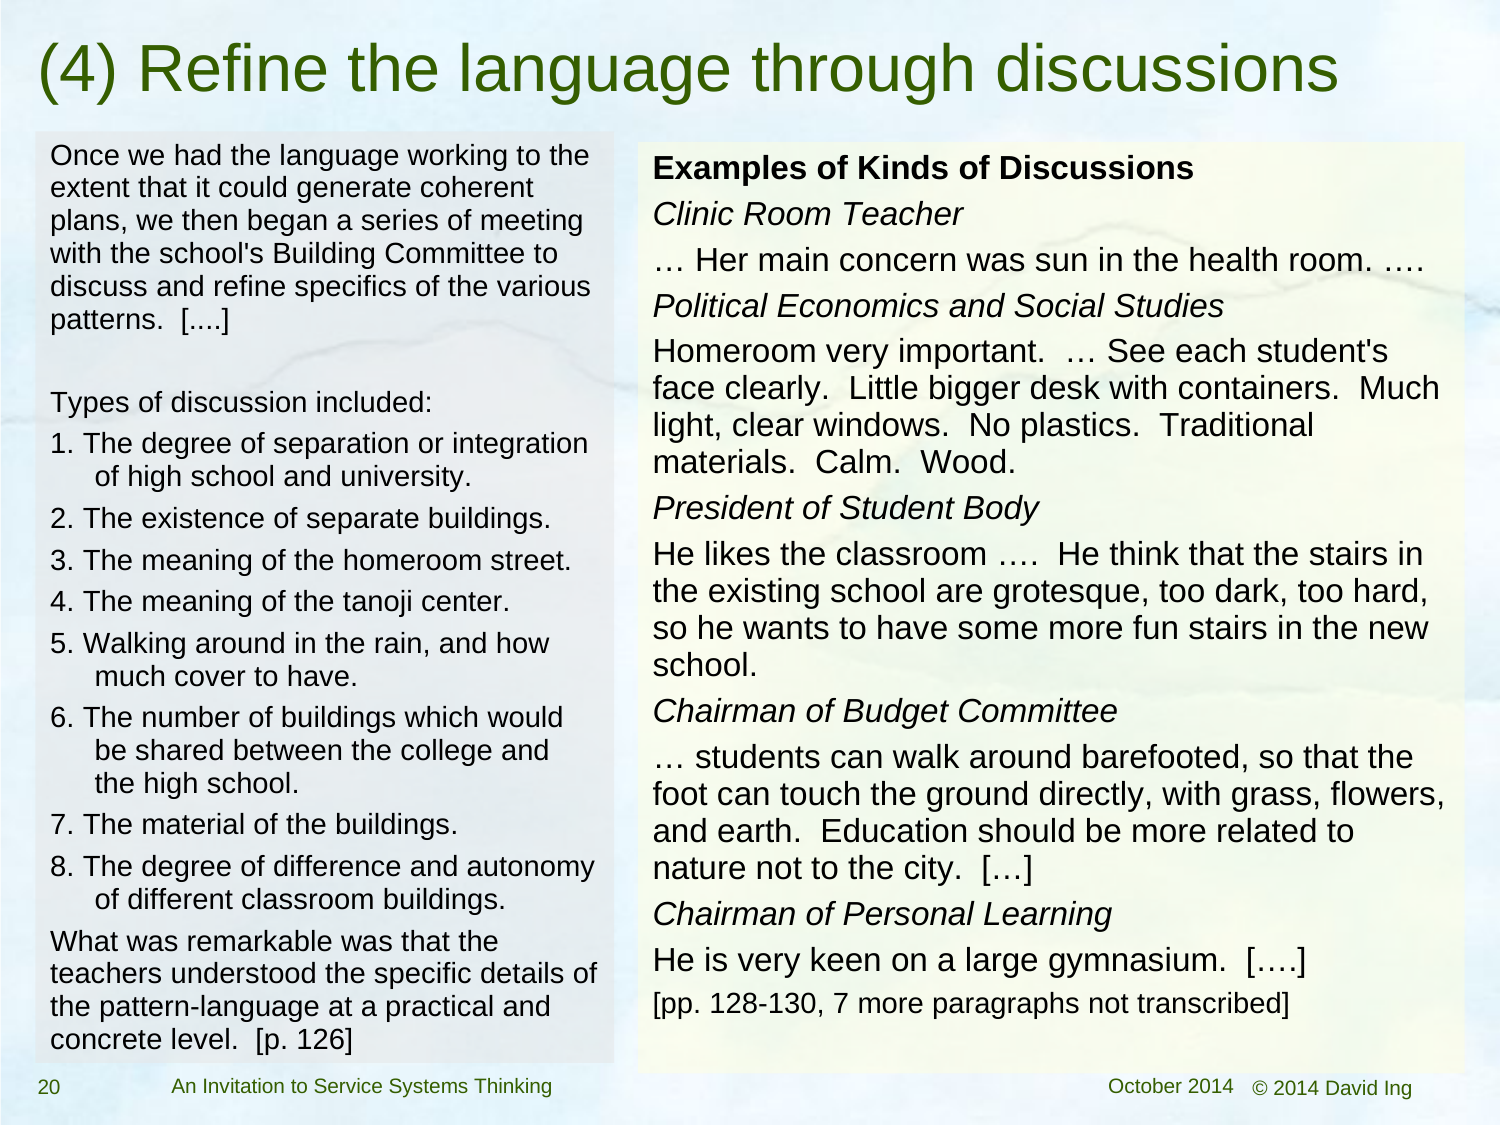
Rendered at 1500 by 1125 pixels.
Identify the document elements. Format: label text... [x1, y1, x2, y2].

text_box Once we had the language working to the extent that it could generate coherent plans, we then began a series of meeting with the school's Building Committee to discuss and refine specifics of the various patterns. [....] Types of discussion included: The degree of separation or integration of high school and university. The existence of separate buildings. The meaning of the homeroom street. The meaning of the tanoji center. Walking around in the rain, and how much cover to have. The number of buildings which would be shared between the college and the high school. The material of the buildings. The degree of difference and autonomy of different classroom buildings. What was remarkable was that the teachers understood the specific details of the pattern-language at a practical and concrete level. [p. 126] [35, 131, 615, 1063]
title (4) Refine the language through discussions [37, 37, 1463, 236]
picture [0, 0, 1500, 1125]
text_box Examples of Kinds of Discussions Clinic Room Teacher … Her main concern was sun in the health room. …. Political Economics and Social Studies Homeroom very important. … See each student's face clearly. Little bigger desk with containers. Much light, clear windows. No plastics. Traditional materials. Calm. Wood. President of Student Body He likes the classroom …. He think that the stairs in the existing school are grotesque, too dark, too hard, so he wants to have some more fun stairs in the new school. Chairman of Budget Committee … students can walk around barefooted, so that the foot can touch the ground directly, with grass, flowers, and earth. Education should be more related to nature not to the city. […] Chairman of Personal Learning He is very keen on a large gymnasium. [….] [pp. 128-130, 7 more paragraphs not transcribed] [637, 141, 1465, 1074]
